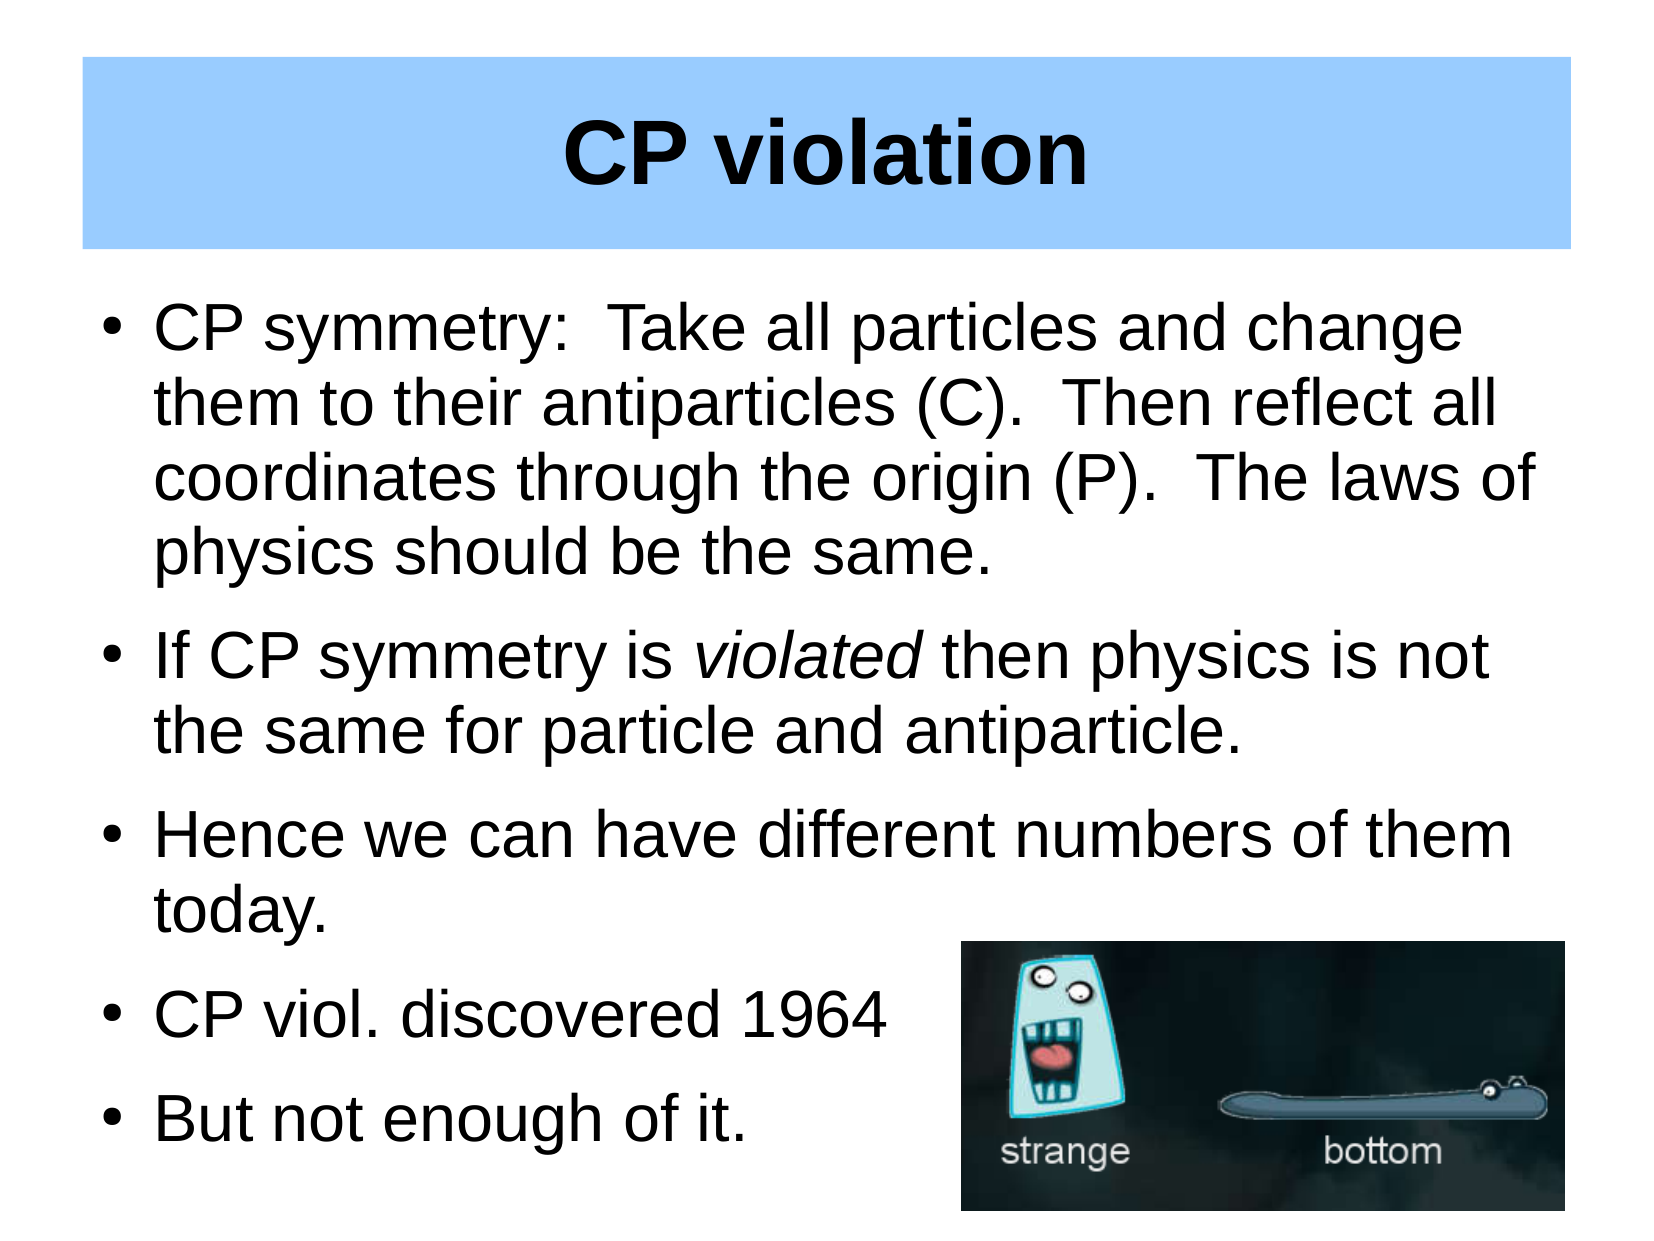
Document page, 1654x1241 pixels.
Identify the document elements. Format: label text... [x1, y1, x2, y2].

list CP symmetry: Take all particles and change them to their antiparticles (C). Then reflect all coordinates through the origin (P). The laws of physics should be the same. If CP symmetry is violated then physics is not the same for particle and antiparticle. Hence we can have different numbers of them today. CP viol. discovered 1964 But not enough of it. [82, 289, 1571, 1241]
title CP violation [82, 56, 1571, 250]
picture [961, 941, 1565, 1211]
